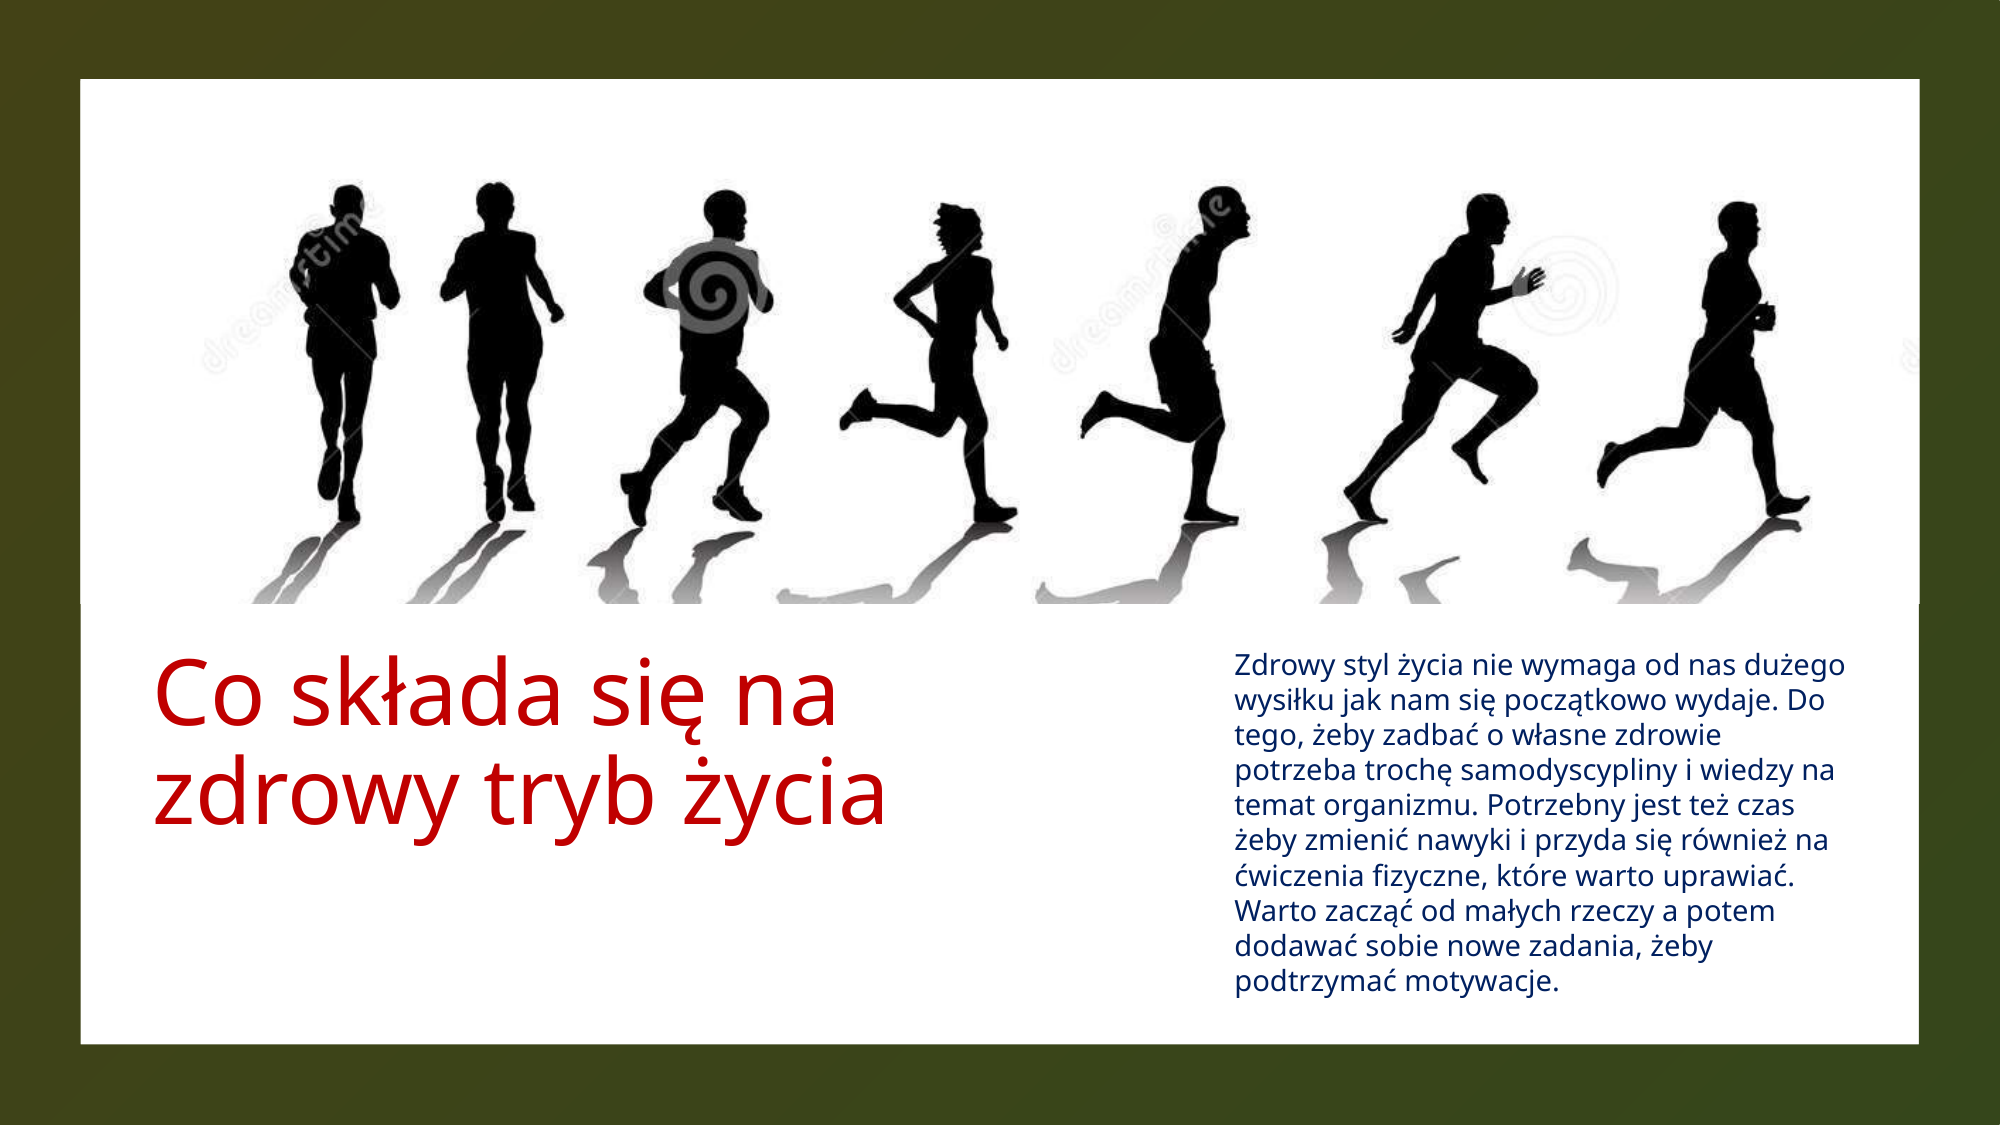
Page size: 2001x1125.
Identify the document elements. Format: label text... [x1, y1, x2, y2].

picture [80, 79, 1920, 604]
list Zdrowy styl życia nie wymaga od nas dużego wysiłku jak nam się początkowo wydaje. Do tego, żeby zadbać o własne zdrowie potrzeba trochę samodyscypliny i wiedzy na temat organizmu. Potrzebny jest też czas żeby zmienić nawyki i przyda się również na ćwiczenia fizyczne, które warto uprawiać. Warto zacząć od małych rzeczy a potem dodawać sobie nowe zadania, żeby podtrzymać motywacje. [1144, 638, 1863, 1020]
text_box [0, 0, 2000, 1125]
title Co składa się na zdrowy tryb życia [137, 638, 1121, 1020]
